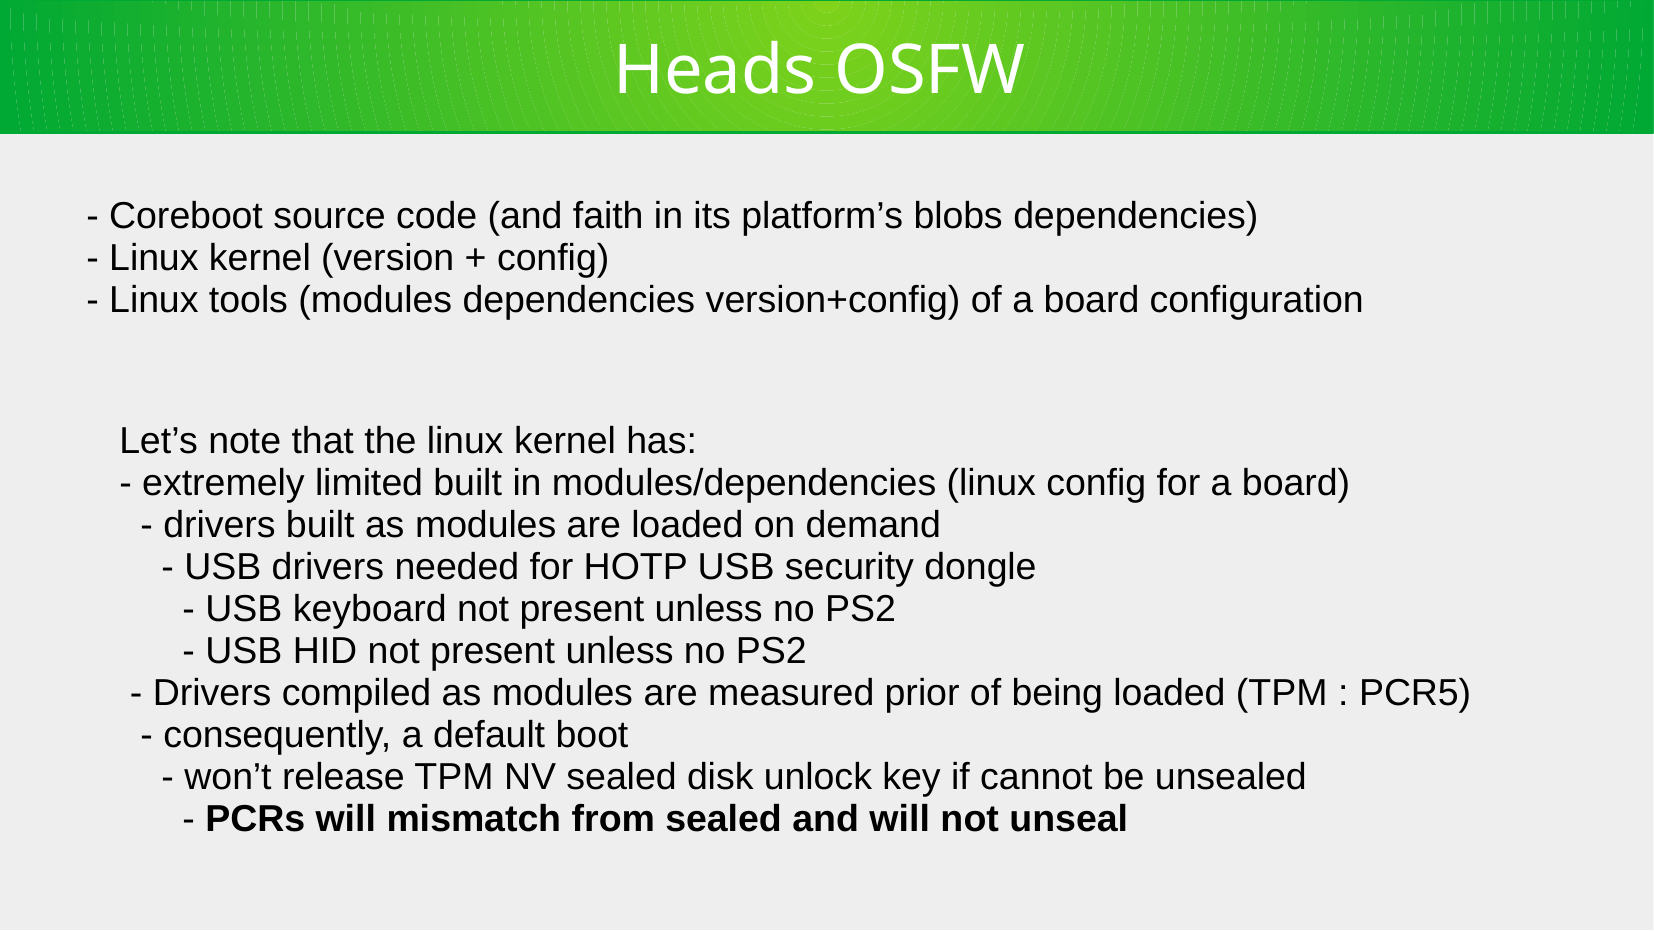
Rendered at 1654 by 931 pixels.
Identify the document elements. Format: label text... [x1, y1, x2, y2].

title Heads OSFW [73, 14, 1565, 119]
text_box - Coreboot source code (and faith in its platform’s blobs dependencies) - Linux kernel (version + config) - Linux tools (modules dependencies version+config) of a board configuration [71, 187, 1379, 329]
text_box Let’s note that the linux kernel has: - extremely limited built in modules/dependencies (linux config for a board) - drivers built as modules are loaded on demand - USB drivers needed for HOTP USB security dongle - USB keyboard not present unless no PS2 - USB HID not present unless no PS2 - Drivers compiled as modules are measured prior of being loaded (TPM : PCR5) - consequently, a default boot - won’t release TPM NV sealed disk unlock key if cannot be unsealed - PCRs will mismatch from sealed and will not unseal [104, 412, 1487, 848]
